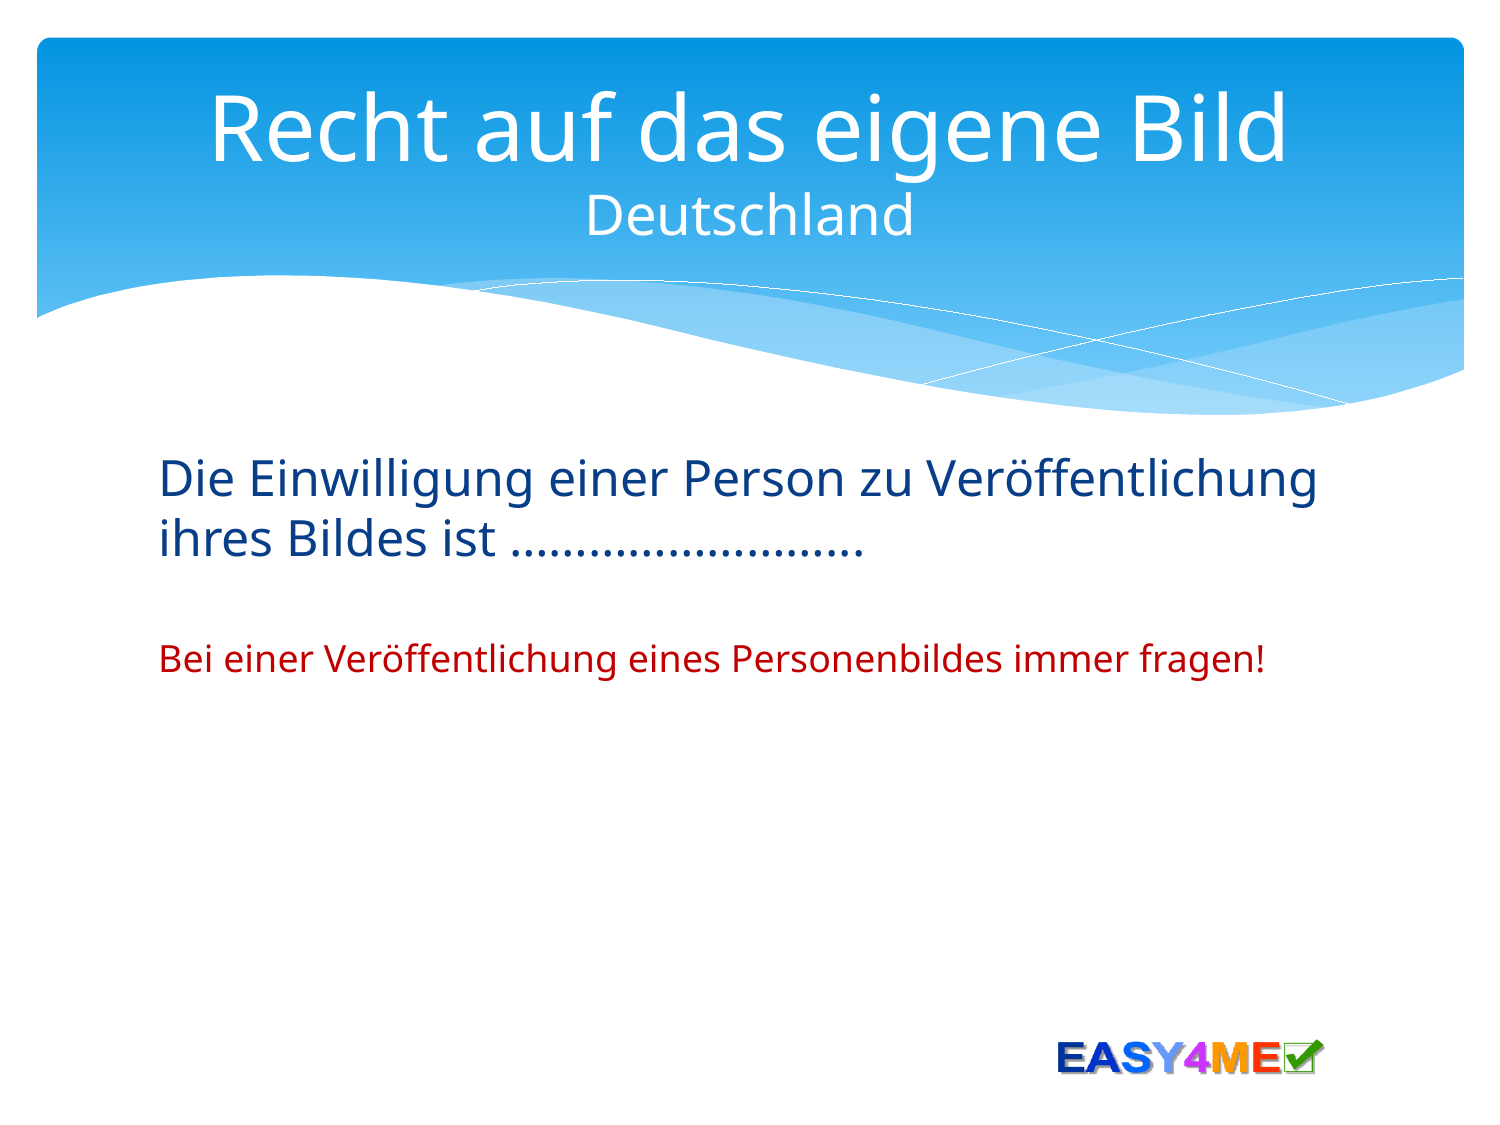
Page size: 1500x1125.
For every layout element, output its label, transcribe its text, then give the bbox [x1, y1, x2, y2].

picture [1049, 1033, 1334, 1079]
title Recht auf das eigene Bild Deutschland [75, 55, 1426, 262]
list Die Einwilligung einer Person zu Veröffentlichung ihres Bildes ist ……………………... Bei einer Veröffentlichung eines Personenbildes immer fragen! [143, 438, 1359, 1005]
